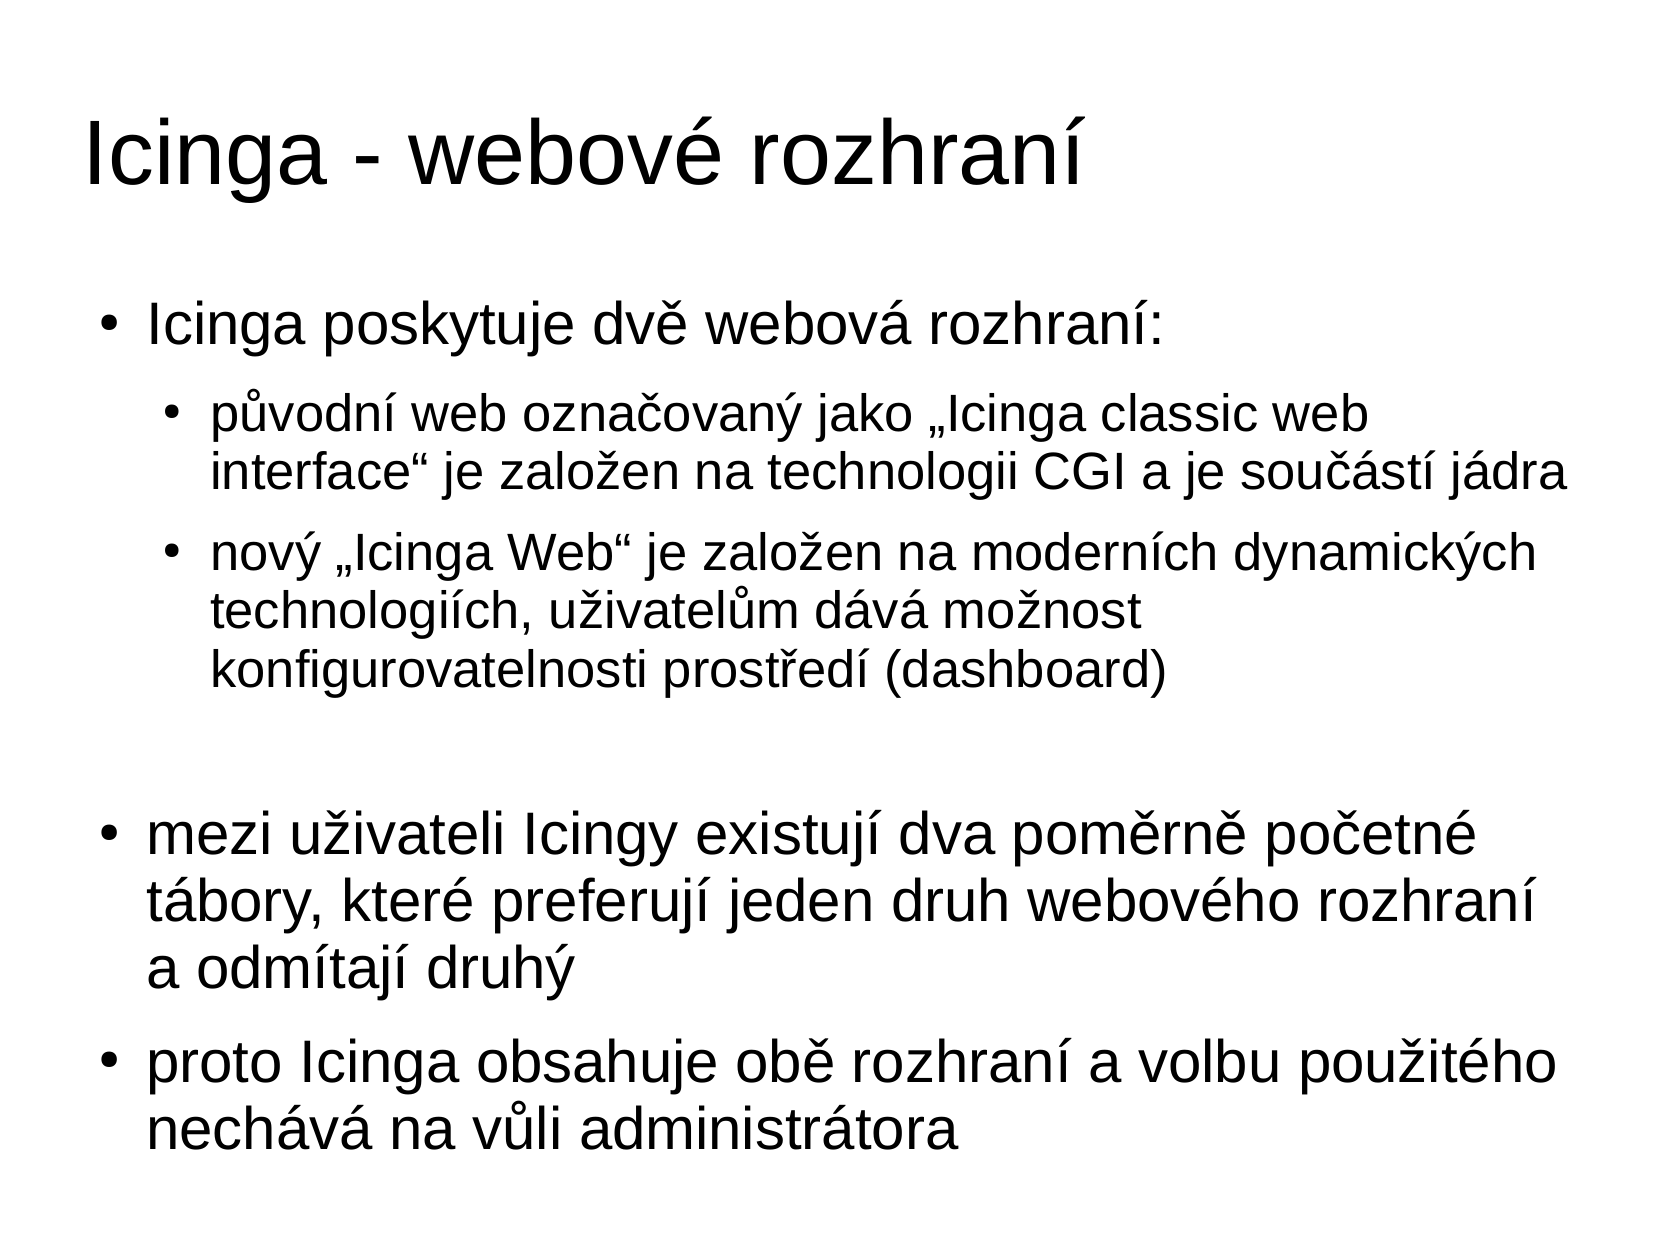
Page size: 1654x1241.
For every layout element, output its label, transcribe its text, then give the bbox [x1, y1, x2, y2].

title Icinga - webové rozhraní [82, 49, 1571, 257]
list Icinga poskytuje dvě webová rozhraní: původní web označovaný jako „Icinga classic web interface“ je založen na technologii CGI a je součástí jádra nový „Icinga Web“ je založen na moderních dynamických technologiích, uživatelům dává možnost konfigurovatelnosti prostředí (dashboard) mezi uživateli Icingy existují dva poměrně početné tábory, které preferují jeden druh webového rozhraní a odmítají druhý proto Icinga obsahuje obě rozhraní a volbu použitého nechává na vůli administrátora [82, 290, 1571, 1182]
